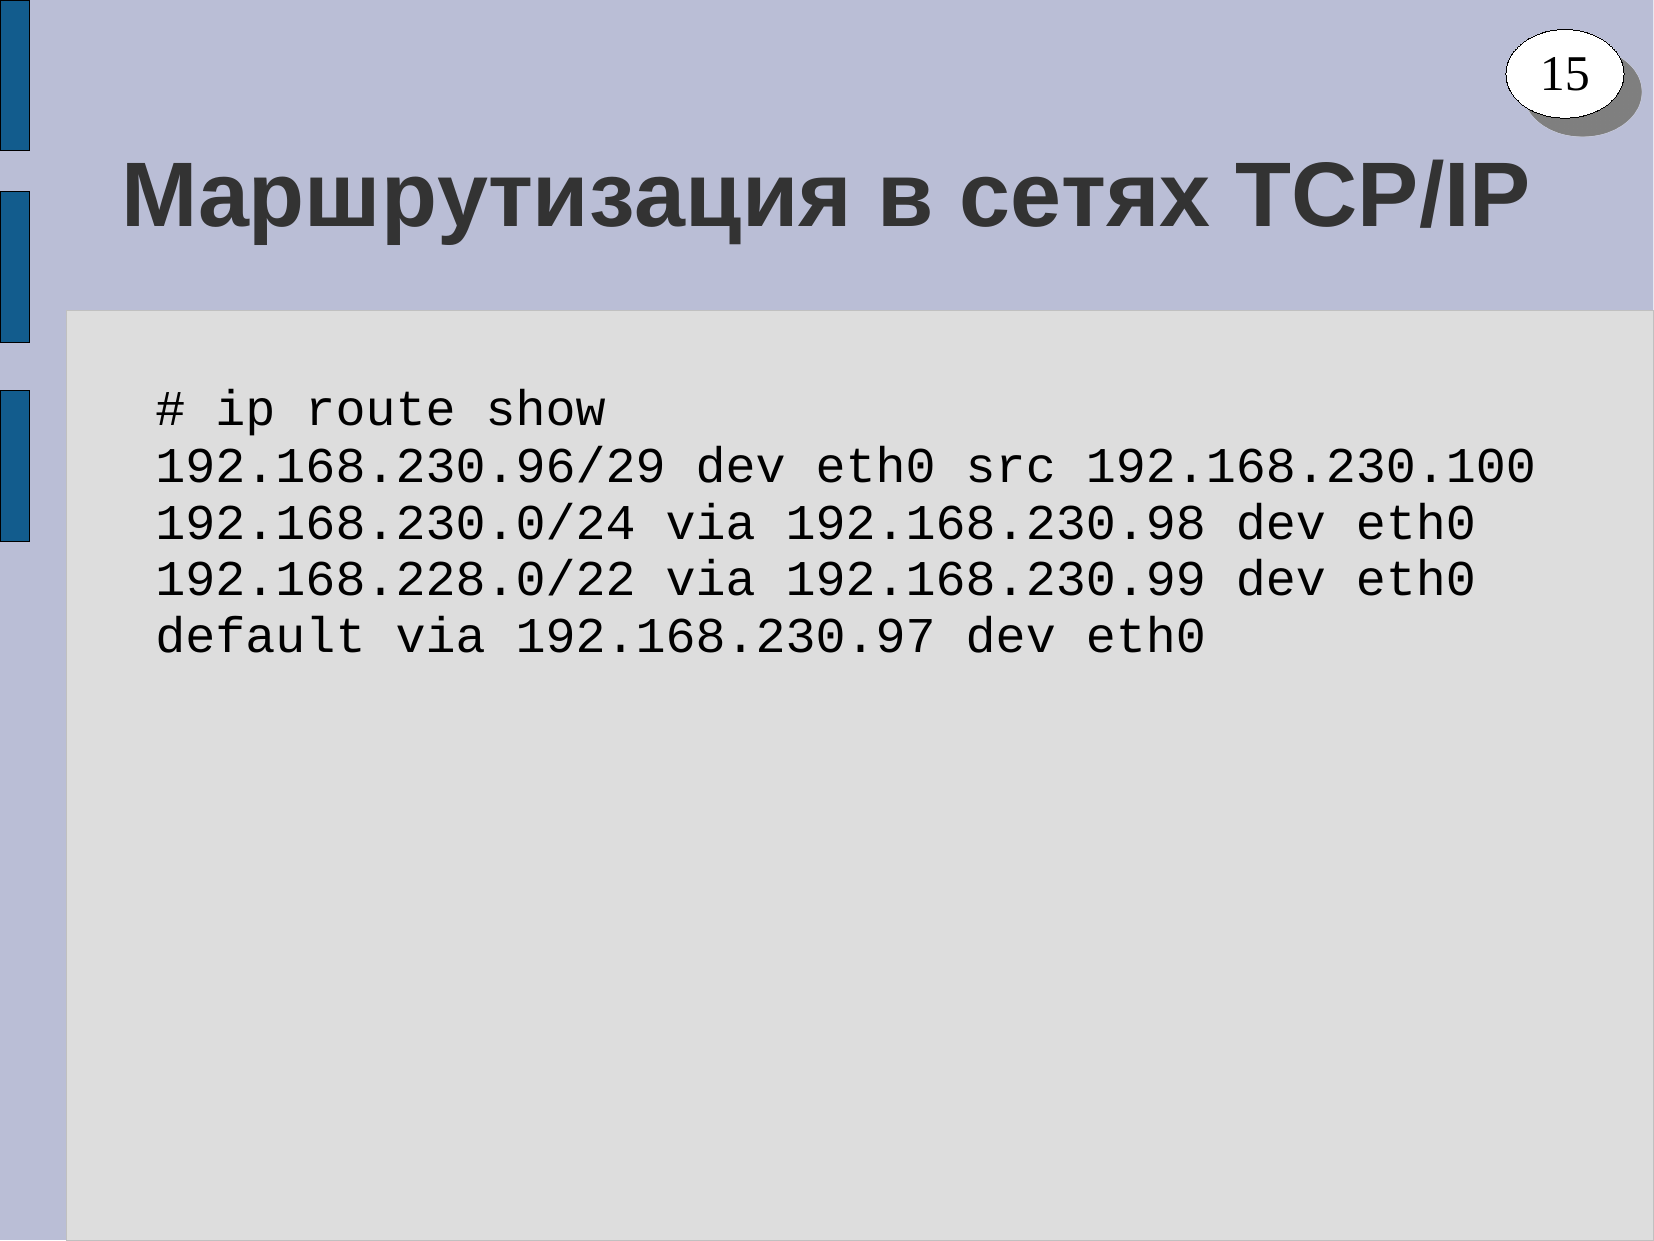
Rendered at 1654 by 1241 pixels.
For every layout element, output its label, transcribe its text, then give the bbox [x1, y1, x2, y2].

text_box 15 [1505, 29, 1625, 119]
title Маршрутизация в сетях TCP/IP [121, 91, 1534, 299]
text_box # ip route show 192.168.230.96/29 dev eth0 src 192.168.230.100 192.168.230.0/24 via 192.168.230.98 dev eth0 192.168.228.0/22 via 192.168.230.99 dev eth0 default via 192.168.230.97 dev eth0 [155, 383, 1536, 668]
